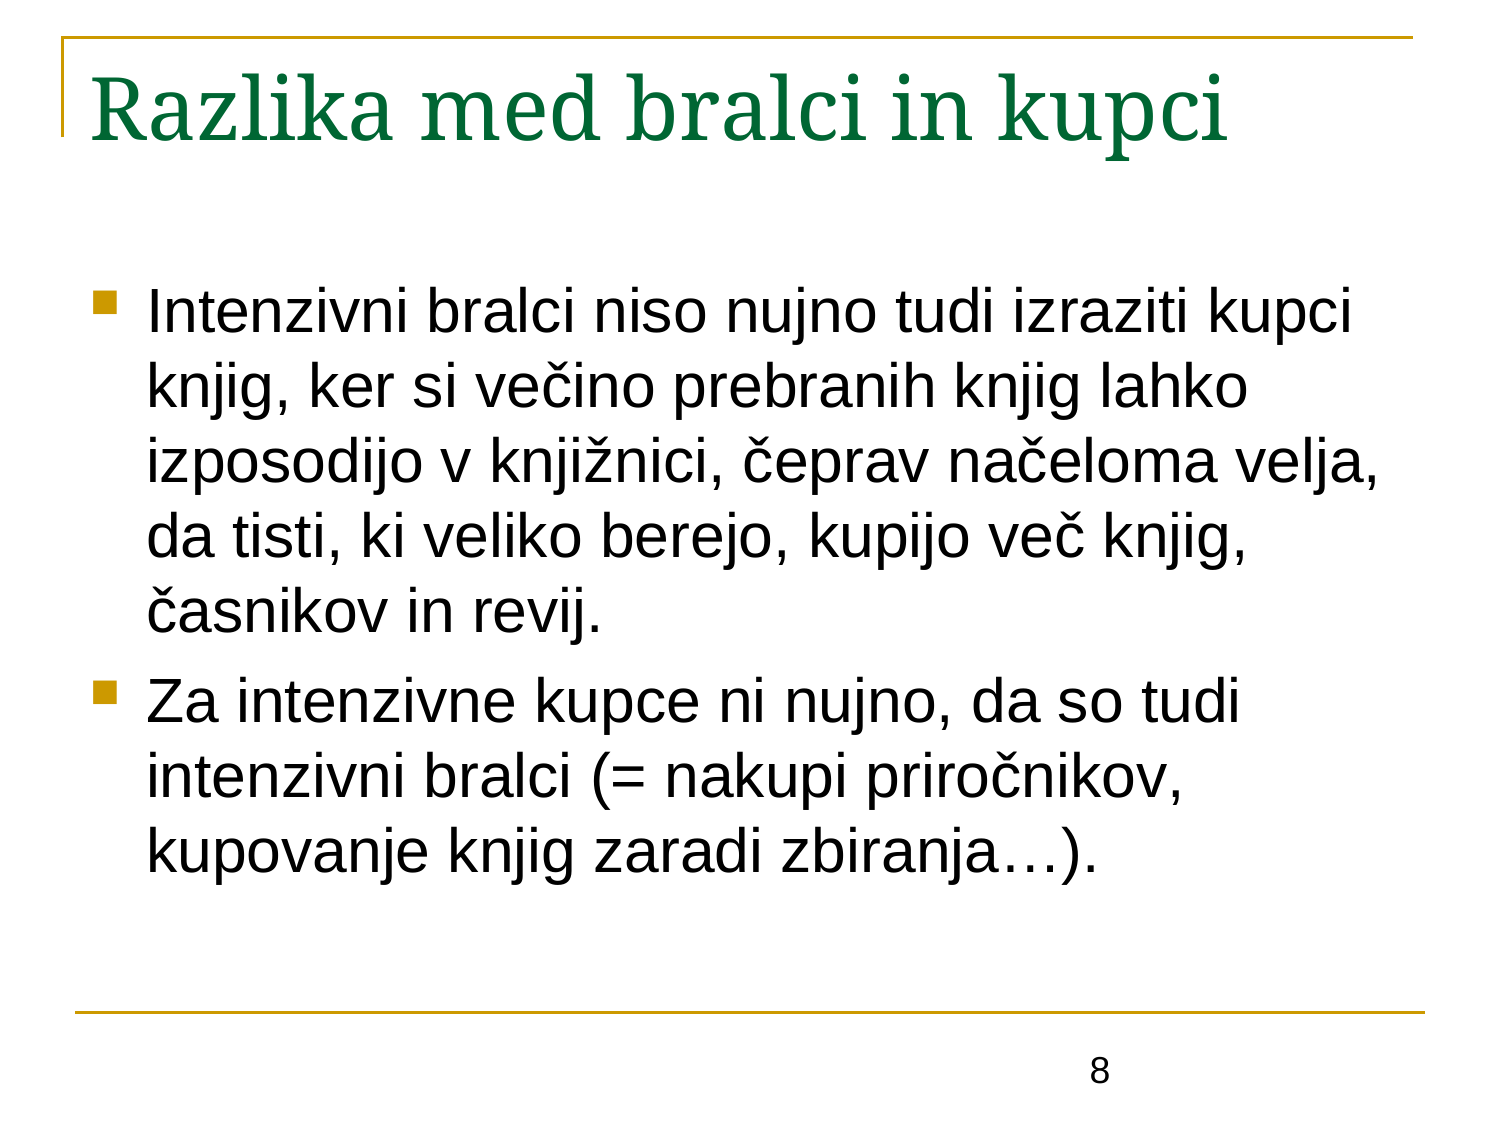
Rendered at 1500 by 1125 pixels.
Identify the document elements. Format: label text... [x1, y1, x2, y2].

list Intenzivni bralci niso nujno tudi izraziti kupci knjig, ker si večino prebranih knjig lahko izposodijo v knjižnici, čeprav načeloma velja, da tisti, ki veliko berejo, kupijo več knjig, časnikov in revij. Za intenzivne kupce ni nujno, da so tudi intenzivni bralci (= nakupi priročnikov, kupovanje knjig zaradi zbiranja…). [75, 262, 1426, 1006]
title Razlika med bralci in kupci [75, 45, 1426, 233]
